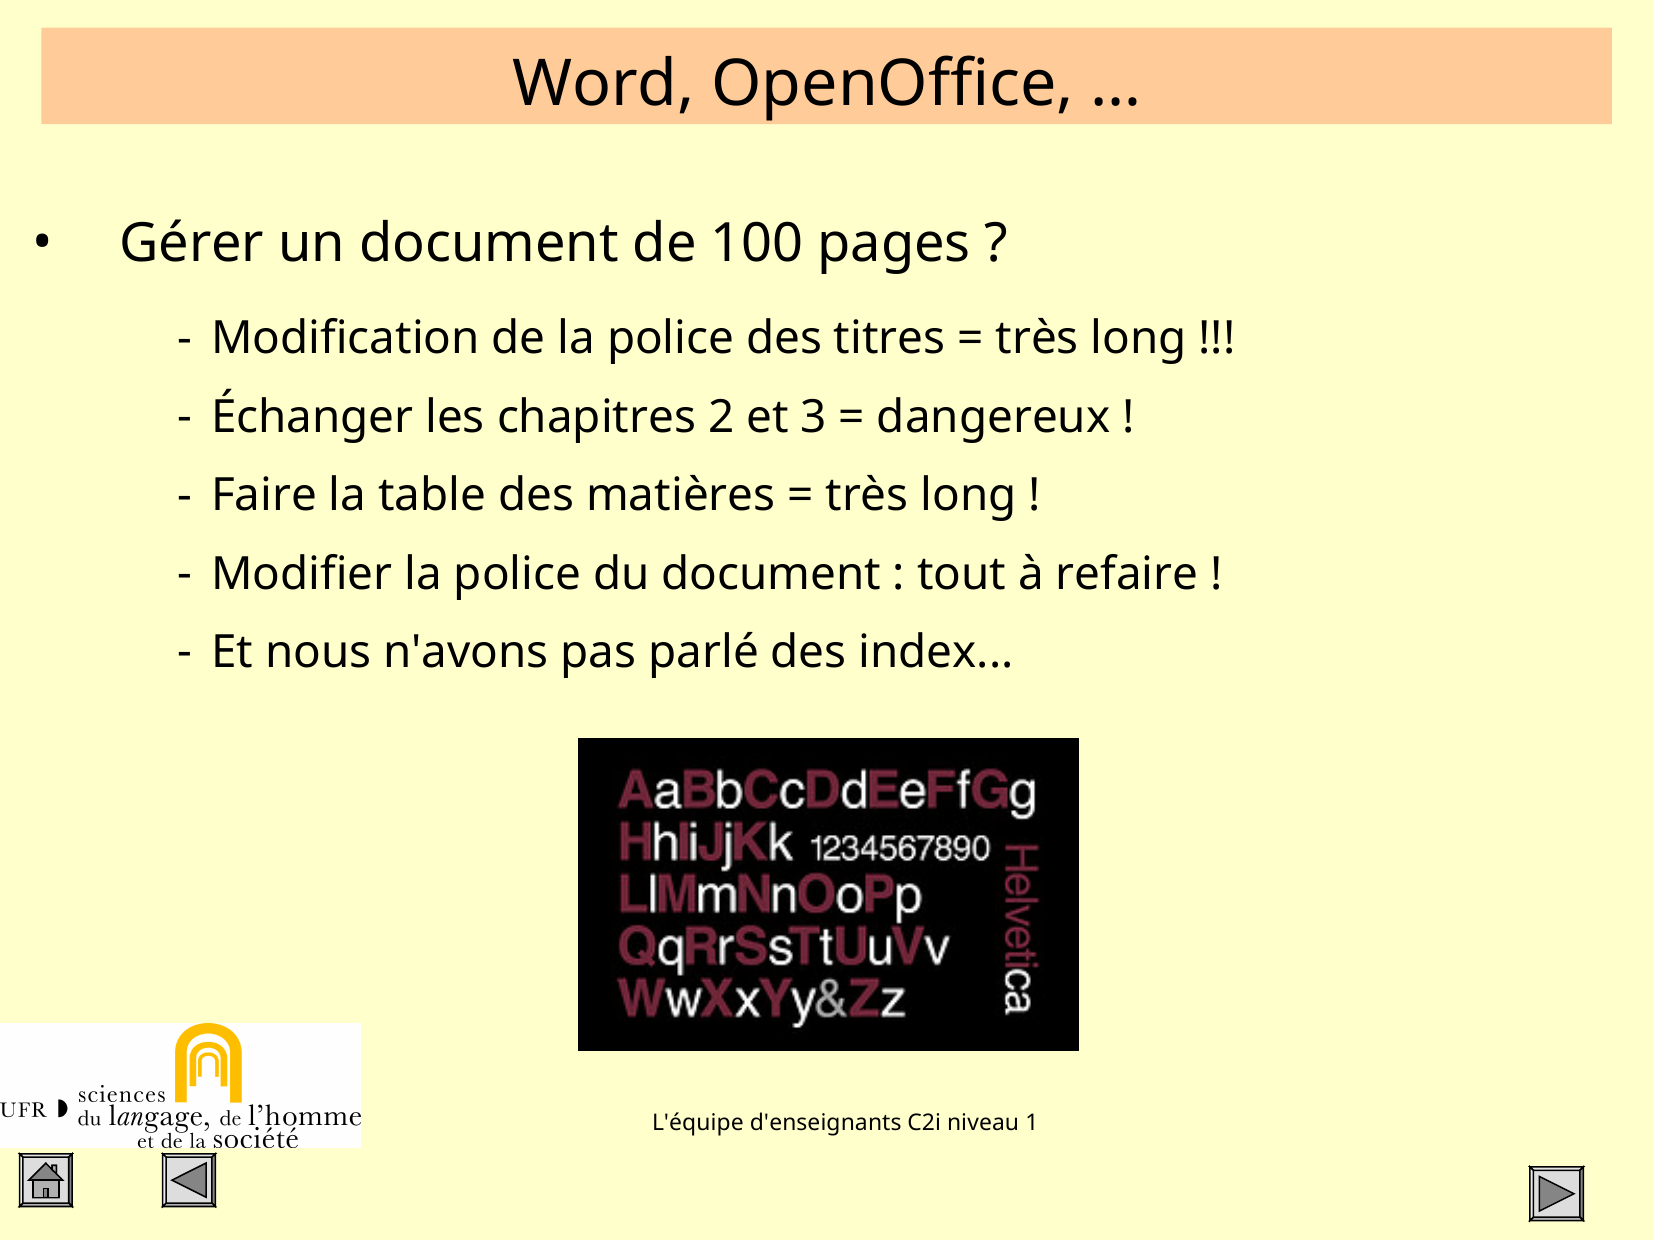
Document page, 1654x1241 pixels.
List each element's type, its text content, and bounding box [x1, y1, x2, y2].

list Gérer un document de 100 pages ? Modification de la police des titres = très long !!! Échanger les chapitres 2 et 3 = dangereux ! Faire la table des matières = très long ! Modifier la police du document : tout à refaire ! Et nous n'avons pas parlé des index... [32, 206, 1609, 762]
picture [0, 1023, 361, 1148]
picture [578, 738, 1079, 1051]
title Word, OpenOffice, … [41, 27, 1612, 125]
